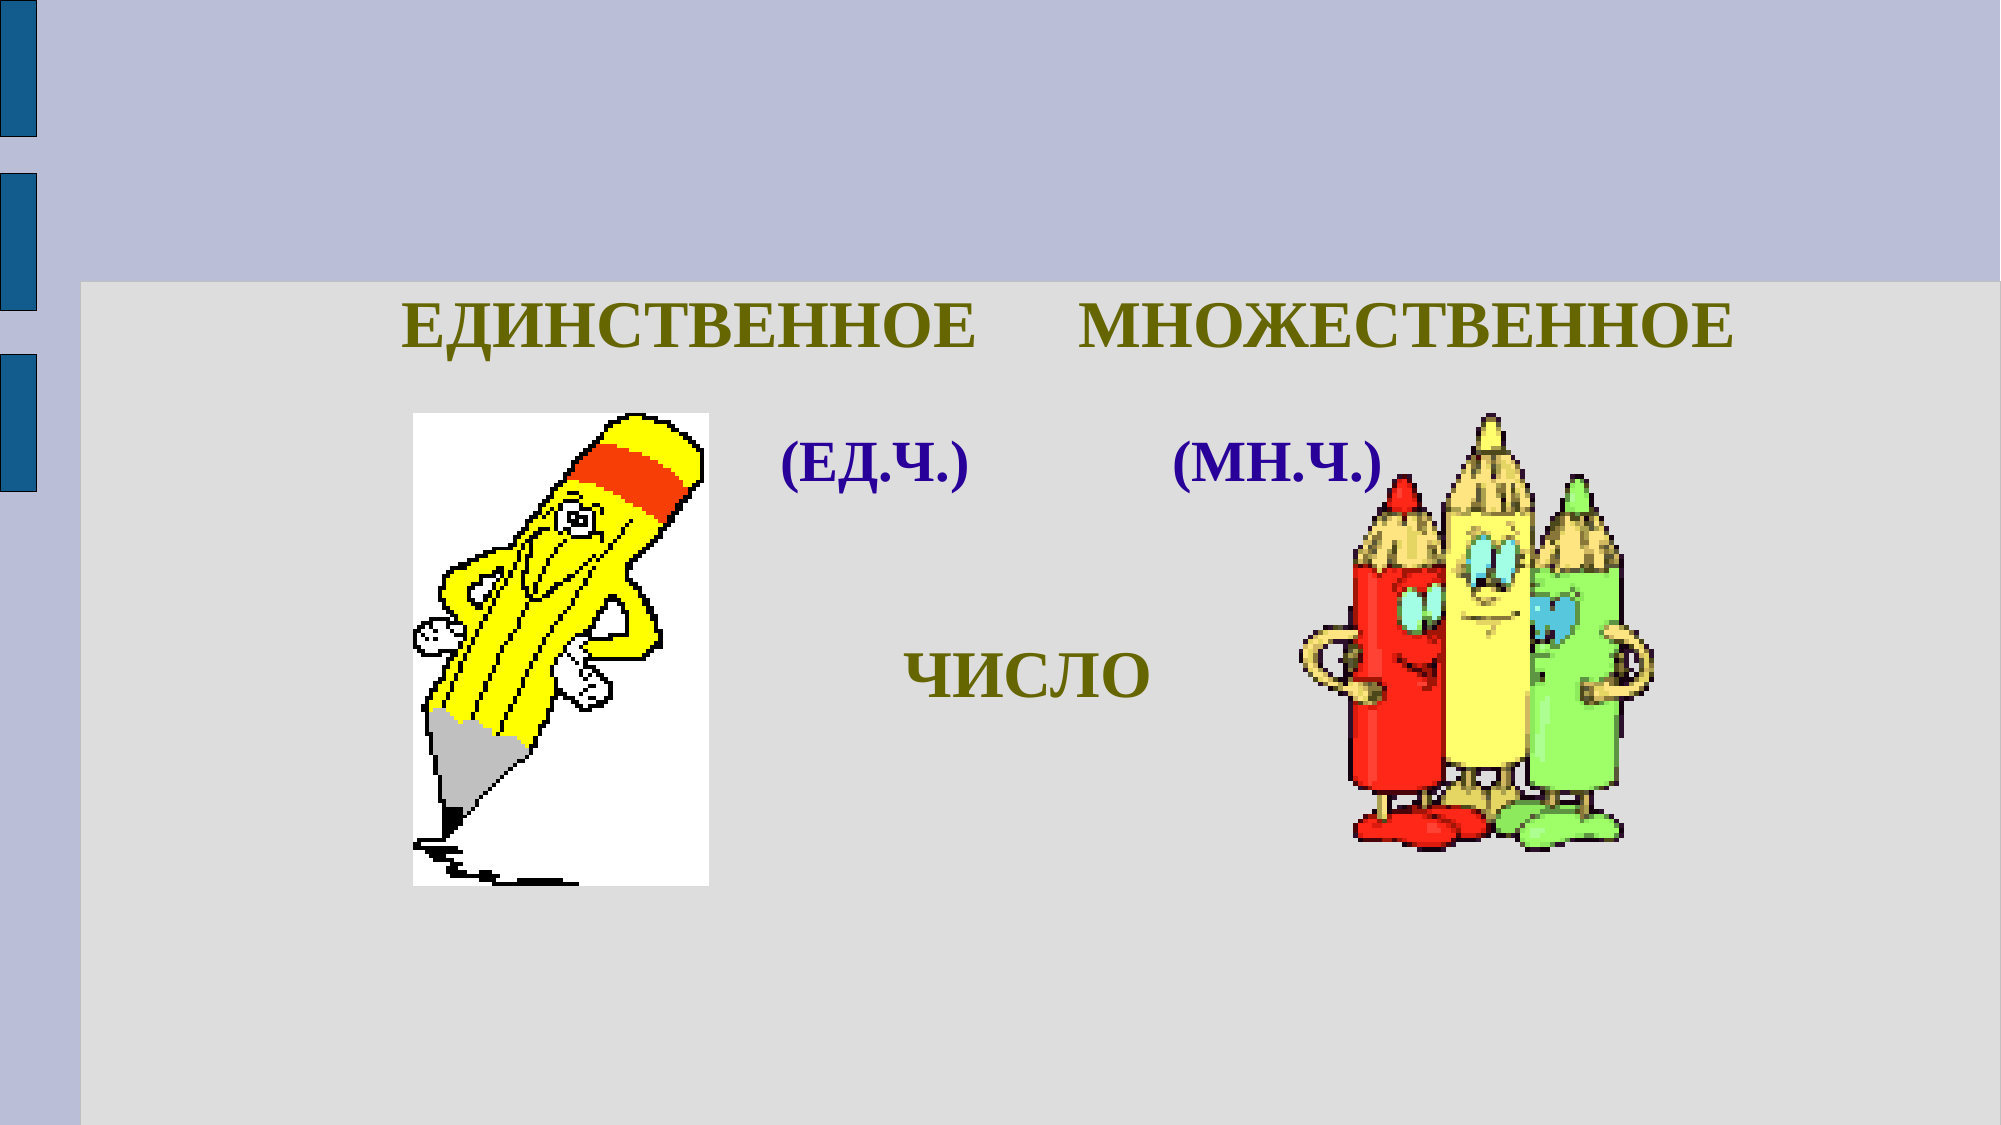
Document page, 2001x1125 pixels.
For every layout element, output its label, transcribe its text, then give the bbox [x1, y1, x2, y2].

text_box ЕДИНСТВЕННОЕ МНОЖЕСТВЕННОЕ (ЕД.Ч.) (МН.Ч.) ЧИСЛО [324, 265, 1772, 729]
picture [413, 413, 709, 886]
picture [1299, 413, 1654, 857]
